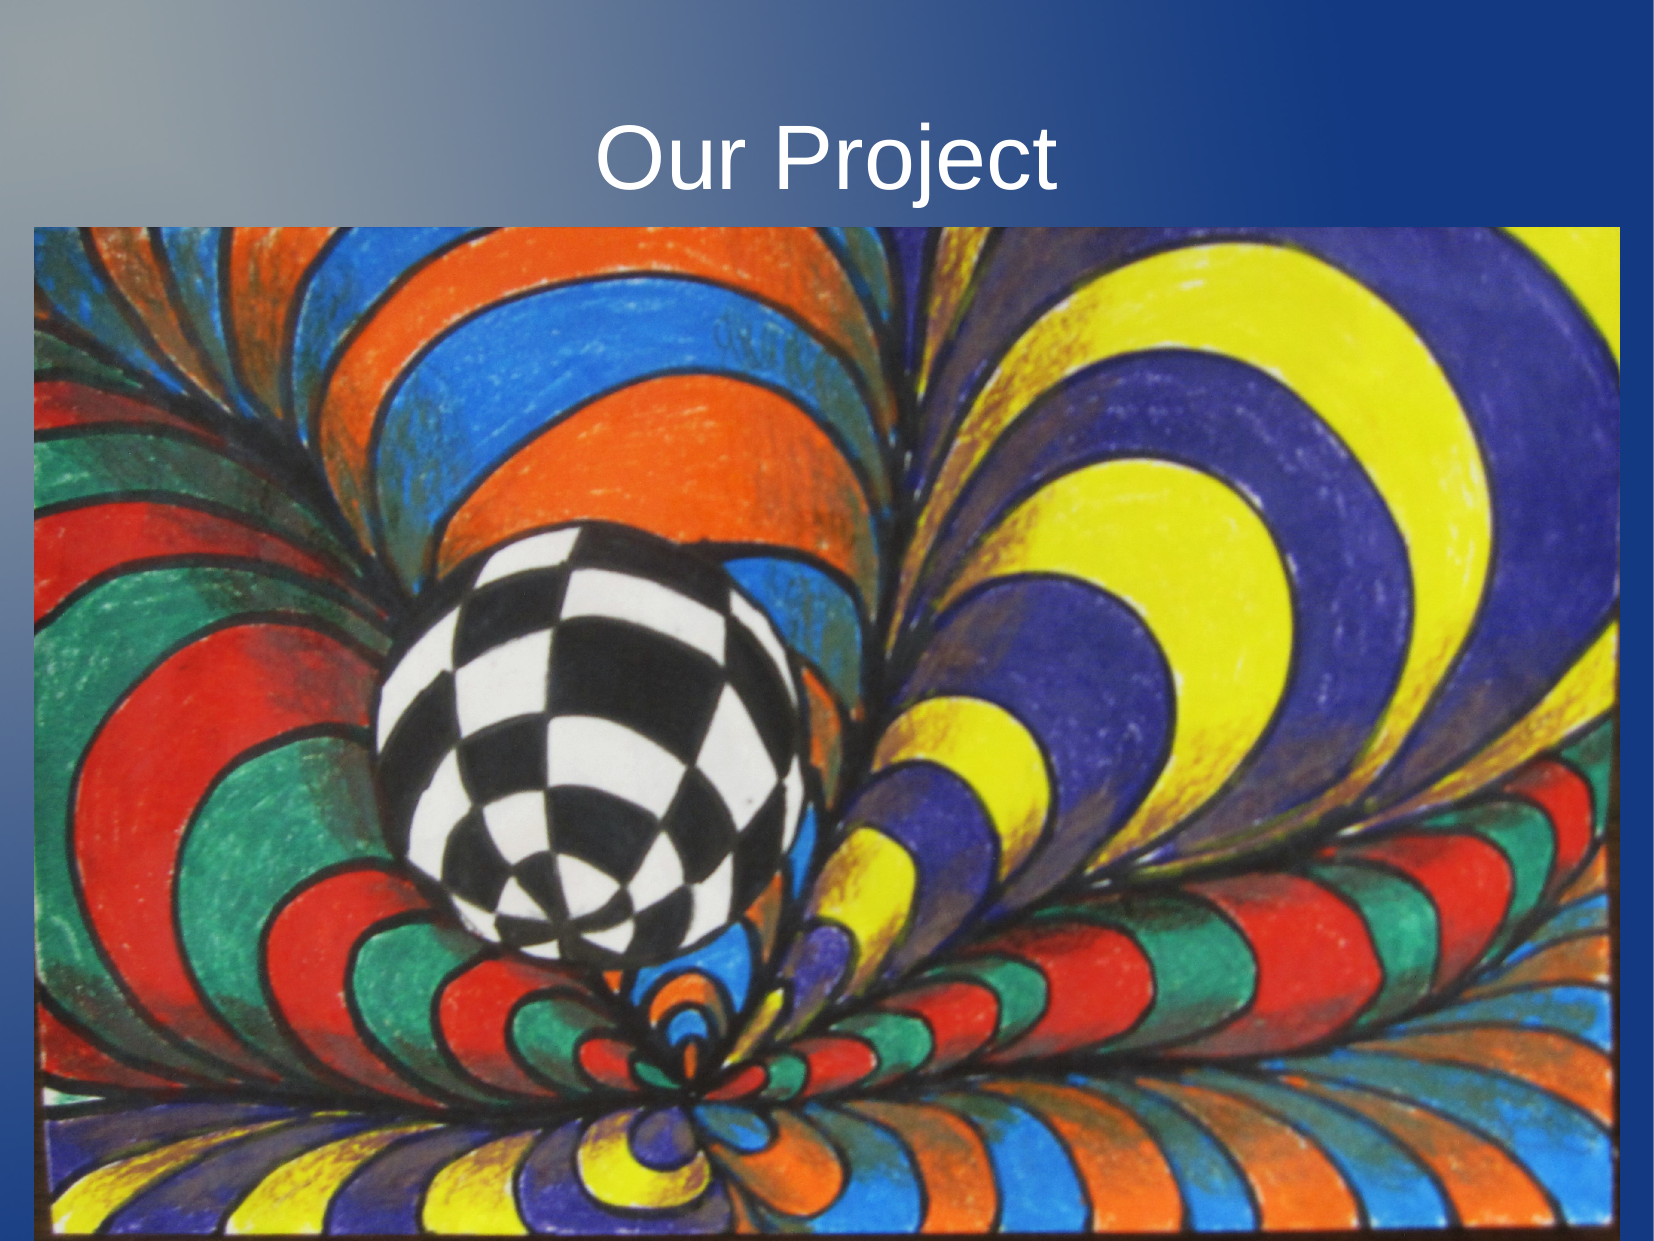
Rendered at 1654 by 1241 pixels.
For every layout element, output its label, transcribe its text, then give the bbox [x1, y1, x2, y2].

picture [33, 226, 1620, 1241]
title Our Project [82, 49, 1571, 226]
